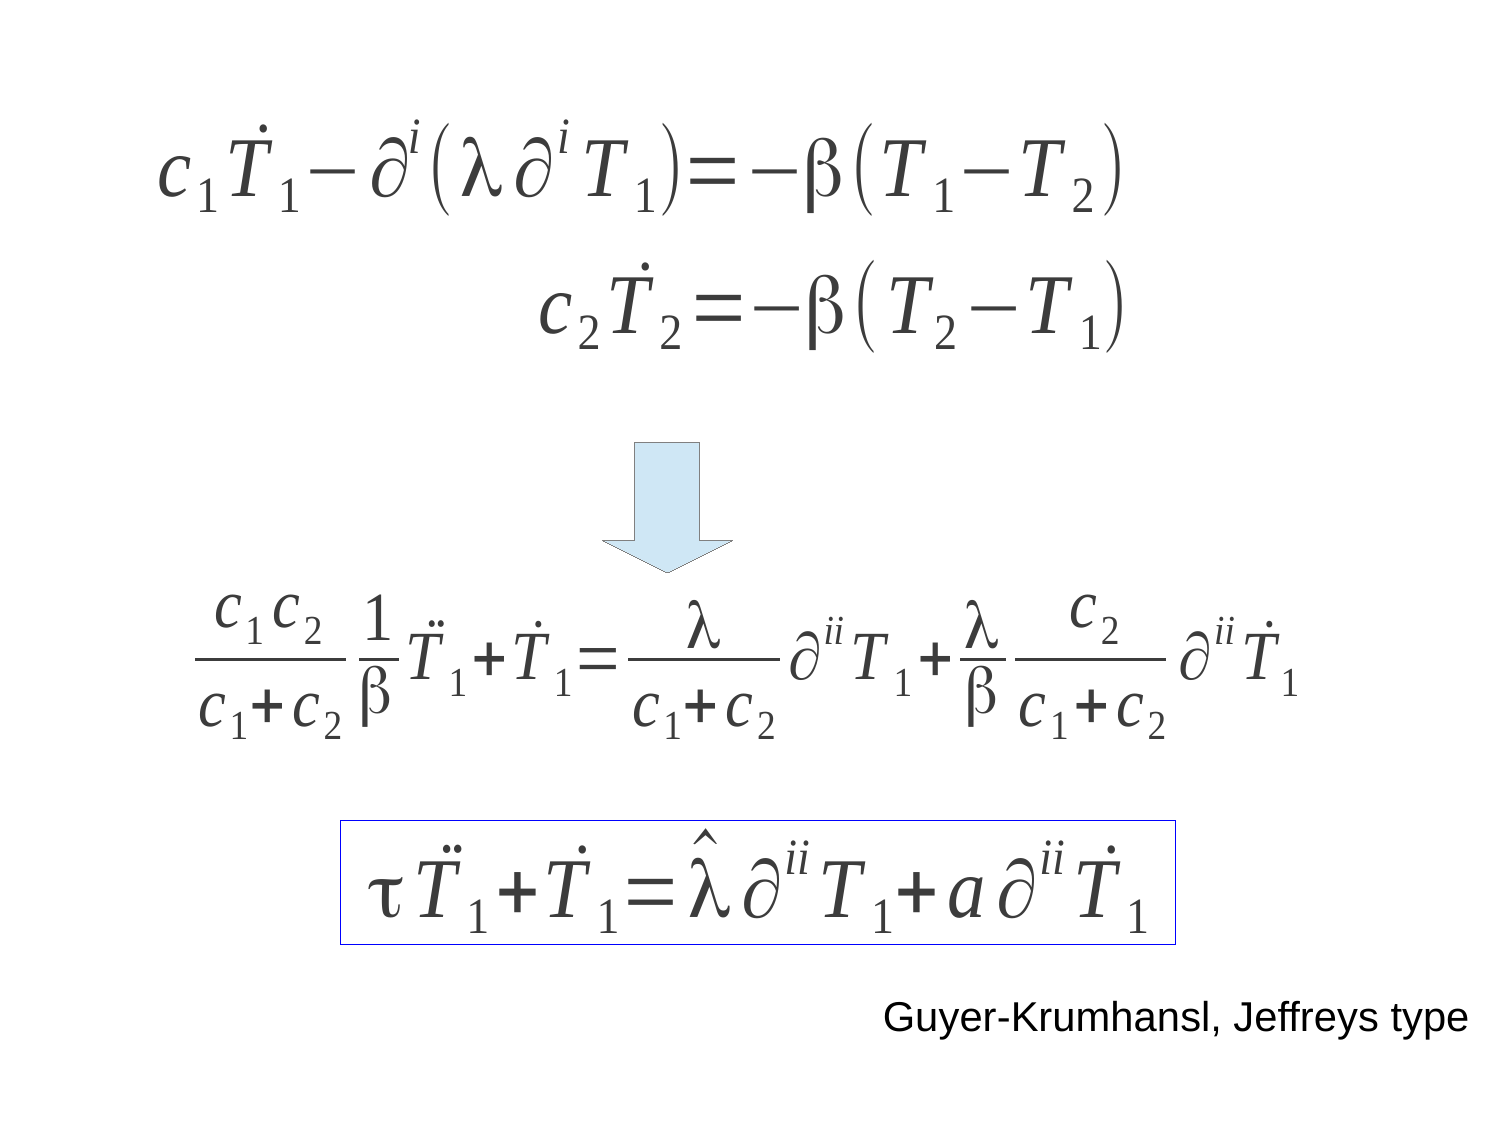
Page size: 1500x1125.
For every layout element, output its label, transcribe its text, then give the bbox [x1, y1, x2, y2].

chart [175, 566, 1316, 750]
chart [138, 106, 1144, 225]
chart [346, 826, 1168, 944]
text_box Guyer-Krumhansl, Jeffreys type [868, 986, 1485, 1048]
text_box [602, 442, 733, 573]
chart [519, 253, 1147, 364]
